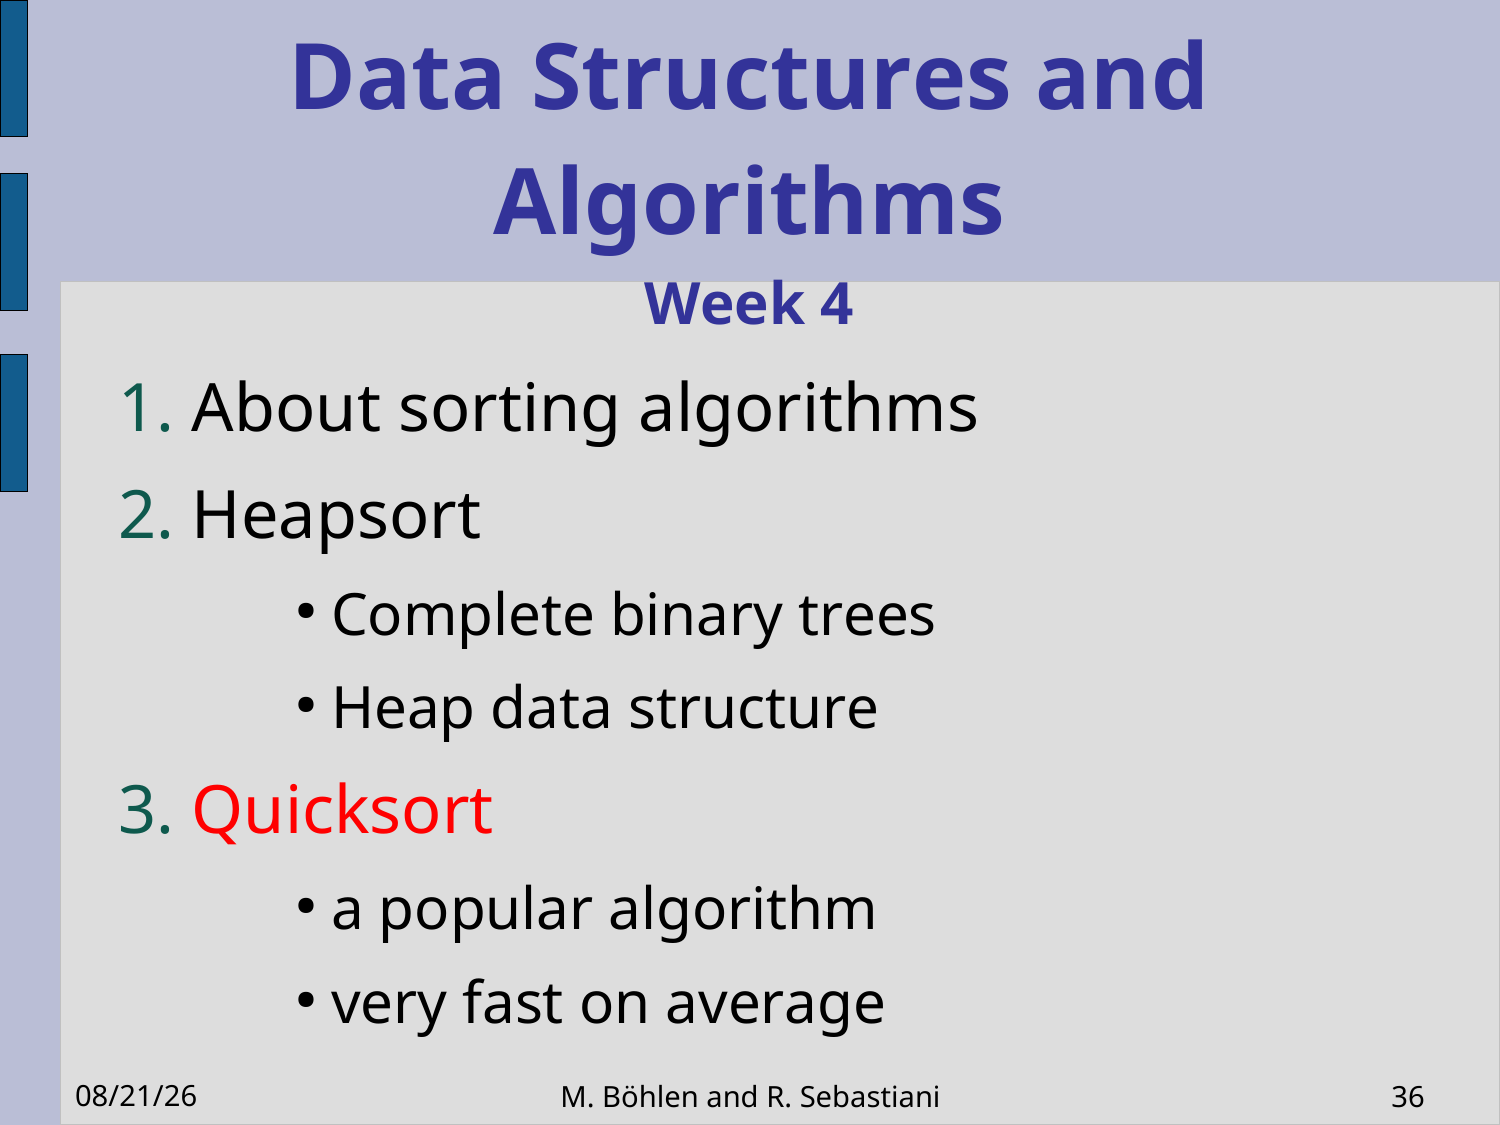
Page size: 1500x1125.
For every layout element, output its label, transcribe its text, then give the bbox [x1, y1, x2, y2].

list About sorting algorithms Heapsort Complete binary trees Heap data structure Quicksort a popular algorithm very fast on average [118, 359, 1124, 1001]
title Data Structures and Algorithms Week 4 [20, 75, 1479, 279]
